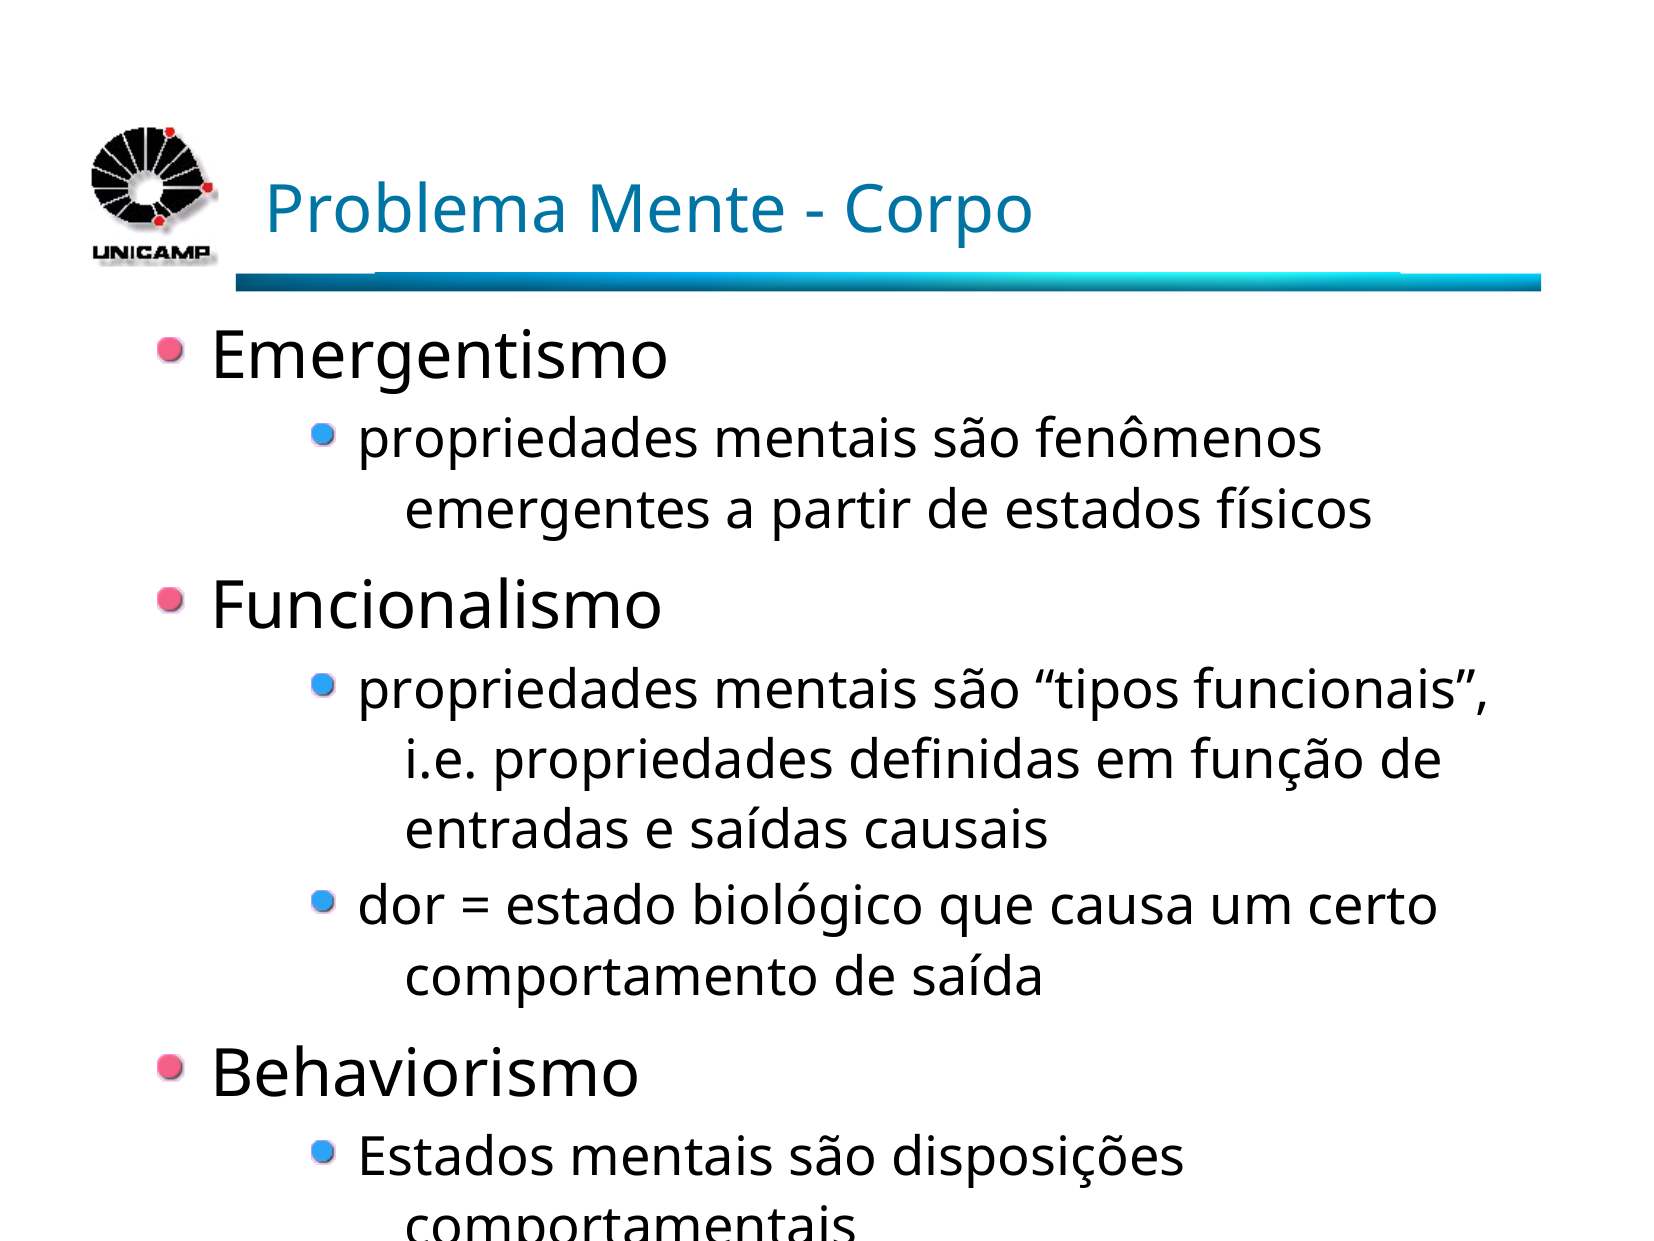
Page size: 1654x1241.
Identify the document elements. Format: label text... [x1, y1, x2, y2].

list Emergentismo propriedades mentais são fenômenos emergentes a partir de estados físicos Funcionalismo propriedades mentais são “tipos funcionais”, i.e. propriedades definidas em função de entradas e saídas causais dor = estado biológico que causa um certo comportamento de saída Behaviorismo Estados mentais são disposições comportamentais [121, 309, 1534, 1182]
picture [125, 272, 1654, 295]
title Problema Mente - Corpo [264, 42, 1534, 250]
